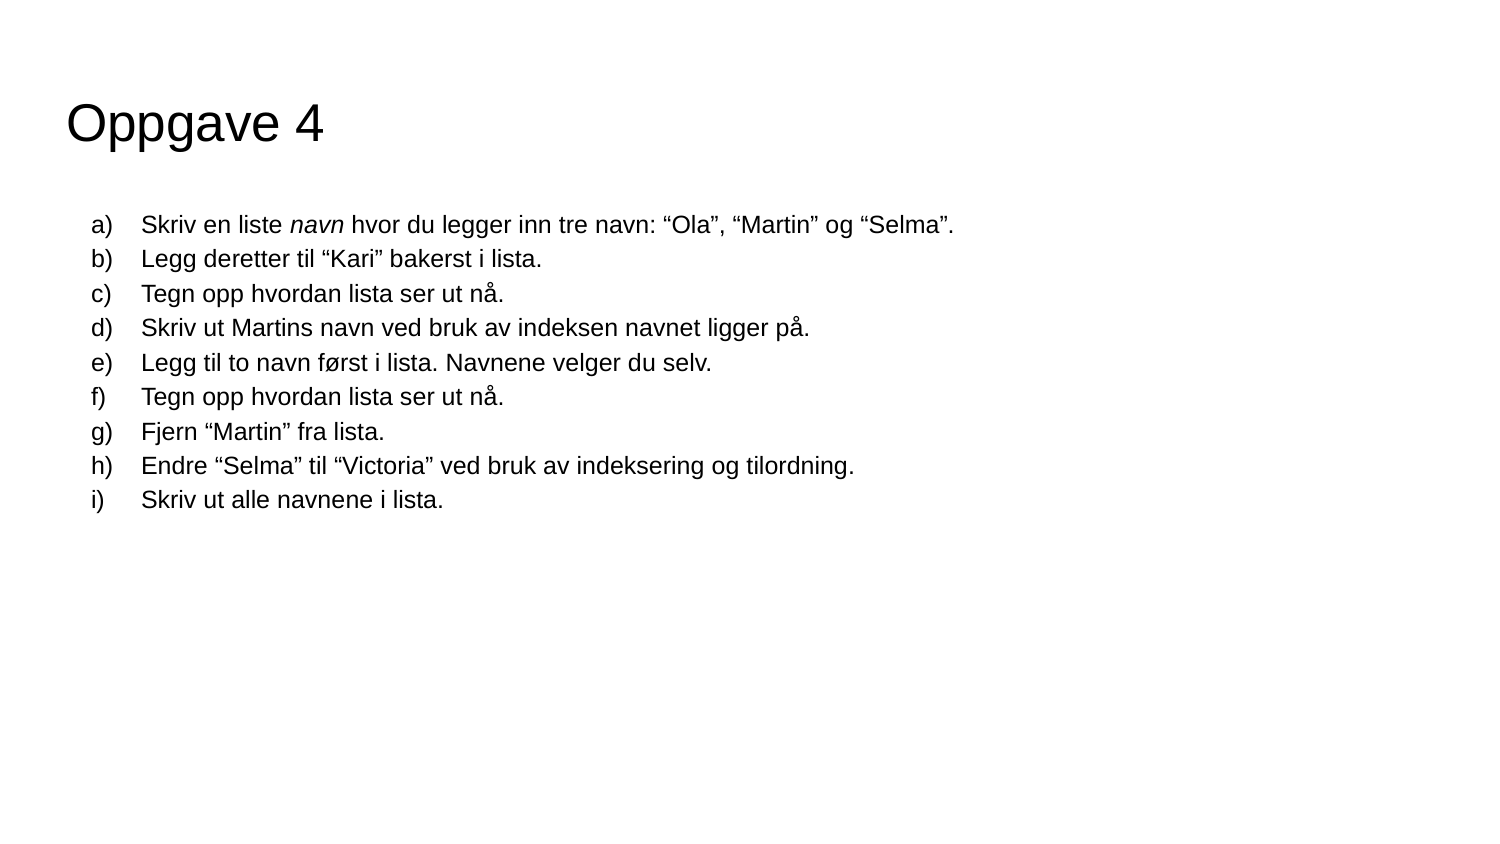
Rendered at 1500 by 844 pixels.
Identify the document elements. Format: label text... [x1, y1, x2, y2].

list Skriv en liste navn hvor du legger inn tre navn: “Ola”, “Martin” og “Selma”. Legg deretter til “Kari” bakerst i lista. Tegn opp hvordan lista ser ut nå. Skriv ut Martins navn ved bruk av indeksen navnet ligger på. Legg til to navn først i lista. Navnene velger du selv. Tegn opp hvordan lista ser ut nå. Fjern “Martin” fra lista. Endre “Selma” til “Victoria” ved bruk av indeksering og tilordning. Skriv ut alle navnene i lista. [51, 189, 1449, 750]
title Oppgave 4 [51, 72, 1449, 167]
